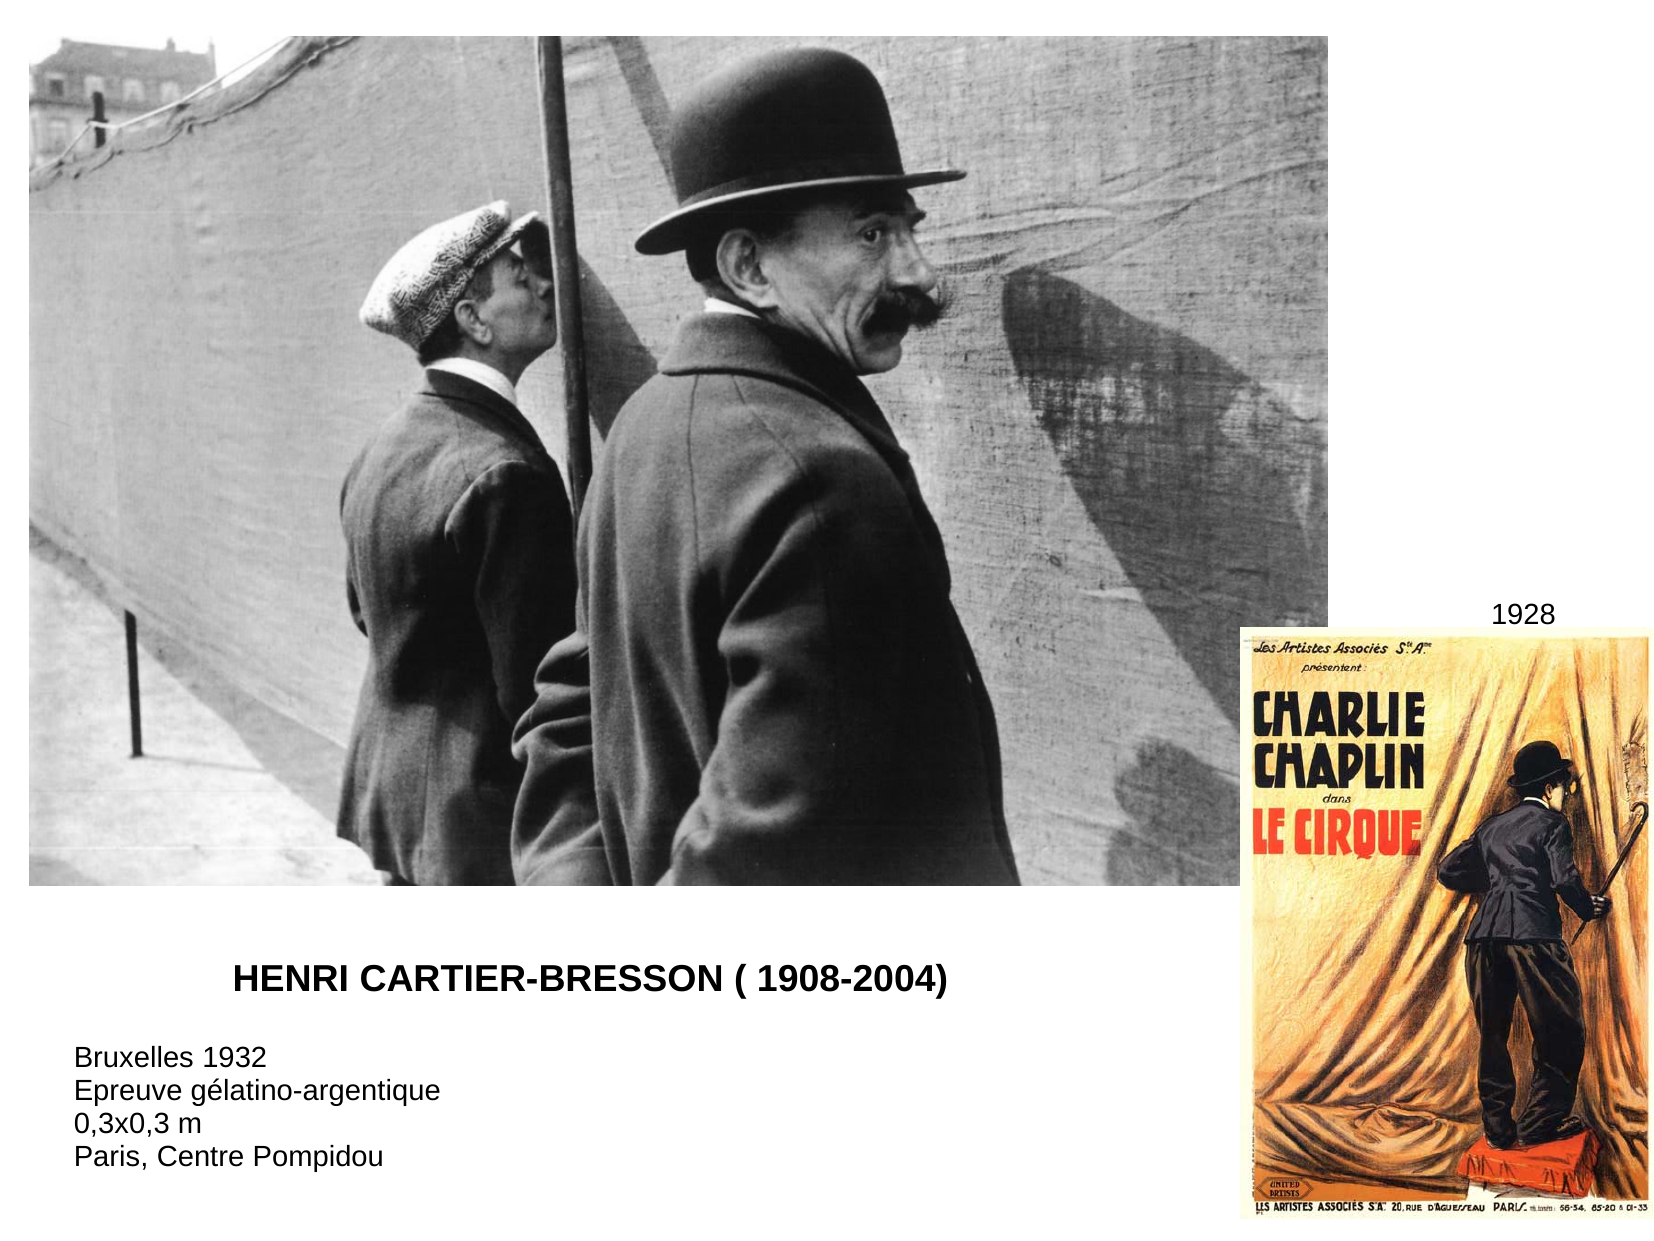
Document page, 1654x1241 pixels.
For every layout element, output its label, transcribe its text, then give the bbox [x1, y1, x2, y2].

text_box 1928 [1476, 590, 1654, 639]
picture [29, 36, 1654, 1219]
text_box HENRI CARTIER-BRESSON ( 1908-2004) Bruxelles 1932 Epreuve gélatino-argentique 0,3x0,3 m Paris, Centre Pompidou [59, 949, 1123, 1225]
